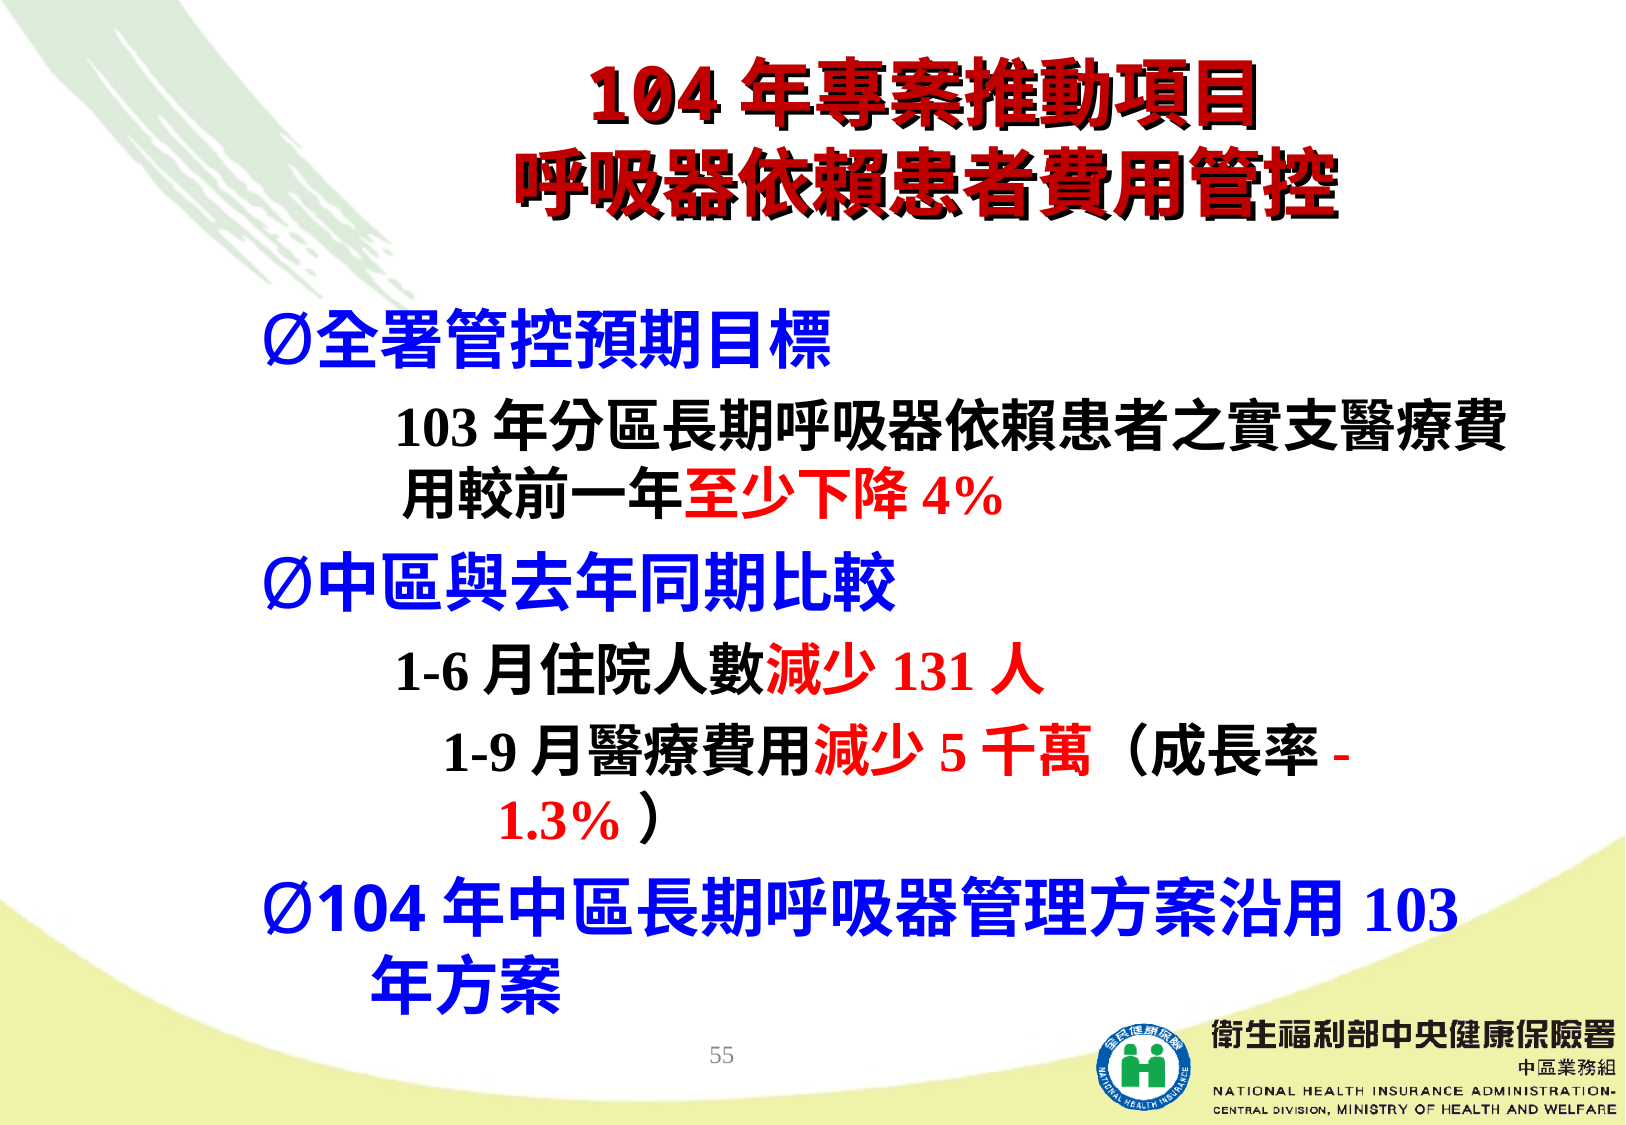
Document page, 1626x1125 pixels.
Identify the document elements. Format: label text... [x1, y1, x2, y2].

text_box [694, 1034, 1074, 1084]
title 104年專案推動項目 呼吸器依賴患者費用管控 [304, 31, 1544, 240]
list 全署管控預期目標 103年分區長期呼吸器依賴患者之實支醫療費用較前一年至少下降4% 中區與去年同期比較 1-6月住院人數減少131人 1-9月醫療費用減少5千萬（成長率-1.3%） 104年中區長期呼吸器管理方案沿用103年方案 [245, 290, 1545, 1034]
